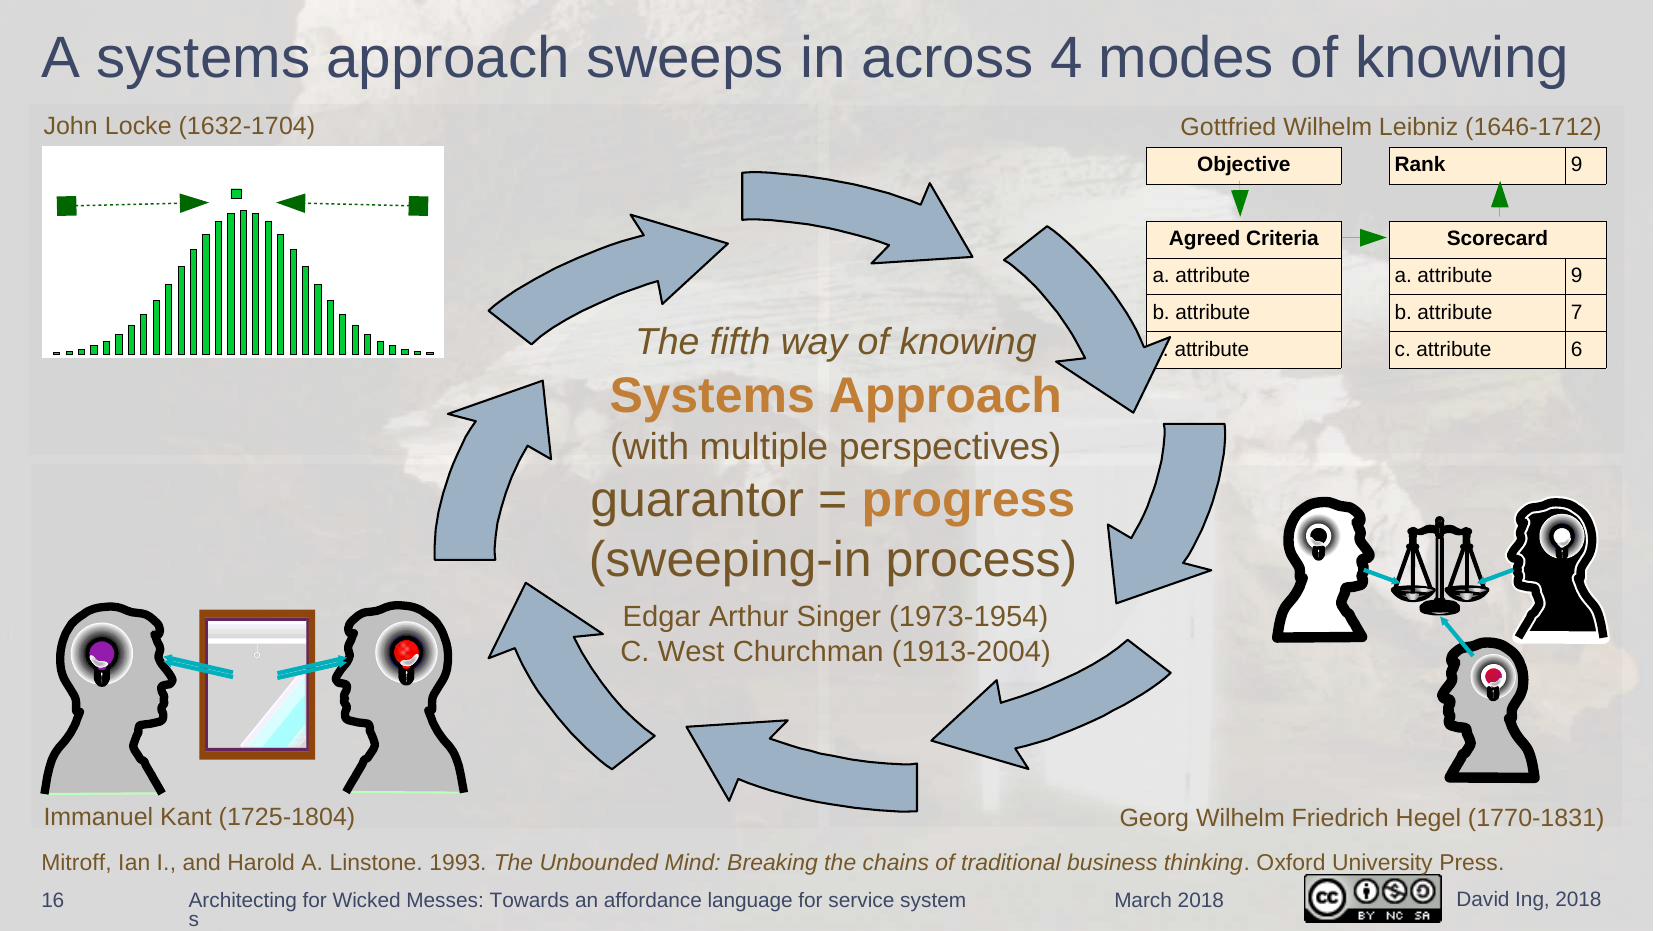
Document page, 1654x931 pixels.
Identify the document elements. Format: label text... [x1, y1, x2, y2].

table_cell 9 [1566, 259, 1606, 294]
table_header 9 [1566, 149, 1606, 184]
text_box The fifth way of knowing Systems Approach (with multiple perspectives) [581, 317, 1085, 465]
table_cell a. attribute [1147, 259, 1341, 294]
picture [42, 146, 444, 358]
table_cell b. attribute [1147, 295, 1341, 331]
text_box Gottfried Wilhelm Leibniz (1646-1712) [1165, 105, 1625, 149]
table_cell b. attribute [1390, 295, 1565, 331]
text_box Georg Wilhelm Friedrich Hegel (1770-1831) [1104, 796, 1625, 840]
text_box Solving for the optimal Problem solution involves analysis, research employing quantitative methods seeking optimal outcomes. Unfortunately, as conditions change, problems frequently do not remain solved or resolved but reappear, and usually in more complex forms. Furthermore, every solution and resolution generates new problems, ones that tend to be more complex than the ones solved or resolved. [0, 0, 1653, 931]
table_header Rank [1390, 149, 1565, 184]
title A systems approach sweeps in across 4 modes of knowing [41, 30, 1613, 126]
text_box Mitroff, Ian I., and Harold A. Linstone. 1993. The Unbounded Mind: Breaking the chains of traditional business thinking. Oxford University Press. [26, 842, 1558, 883]
text_box [28, 103, 1625, 829]
text_box John Locke (1632-1704) [28, 103, 331, 147]
table_header Objective [1147, 148, 1341, 184]
table_cell c. attribute [1390, 332, 1565, 368]
table_cell 6 [1566, 332, 1606, 368]
table_cell 7 [1566, 295, 1606, 331]
text_box Immanuel Kant (1725-1804) [28, 794, 424, 838]
table_cell [1146, 185, 1341, 221]
table_cell Scorecard [1390, 222, 1606, 258]
table_cell a. attribute [1390, 259, 1565, 294]
text_box [49, 611, 167, 794]
text_box guarantor = progress (sweeping-in process) [520, 465, 1141, 587]
table_cell [1389, 185, 1606, 221]
text_box Edgar Arthur Singer (1973-1954) C. West Churchman (1913-2004) [581, 596, 1085, 667]
table_cell c. attribute [1147, 332, 1341, 368]
picture [1304, 883, 1442, 923]
table_cell Agreed Criteria [1147, 222, 1341, 258]
